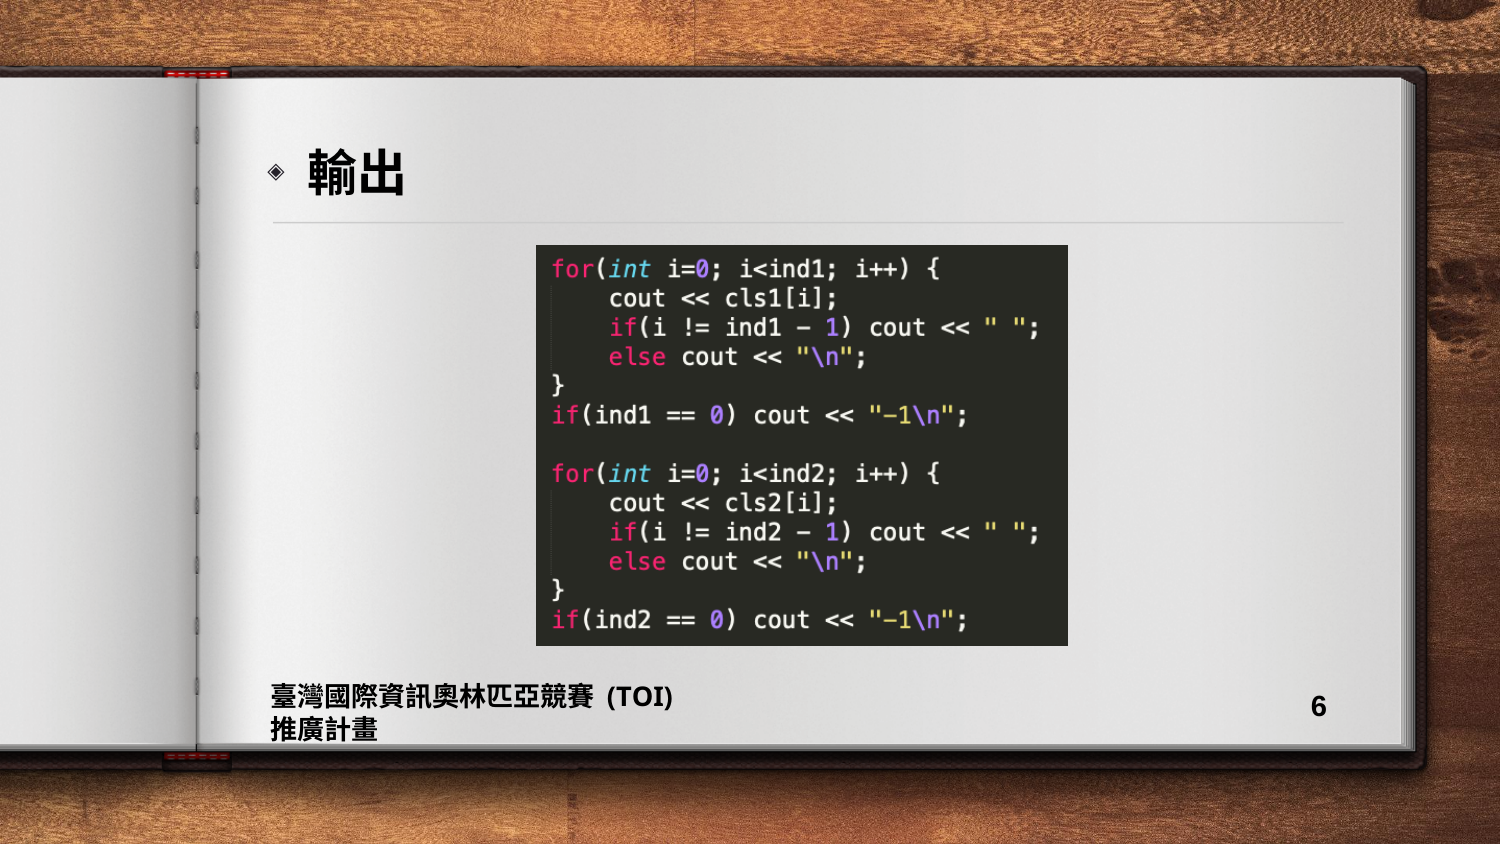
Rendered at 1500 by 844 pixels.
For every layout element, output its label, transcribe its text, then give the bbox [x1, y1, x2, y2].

text_box 輸出 [252, 126, 746, 216]
text_box [1295, 672, 1386, 737]
picture [536, 245, 1068, 646]
